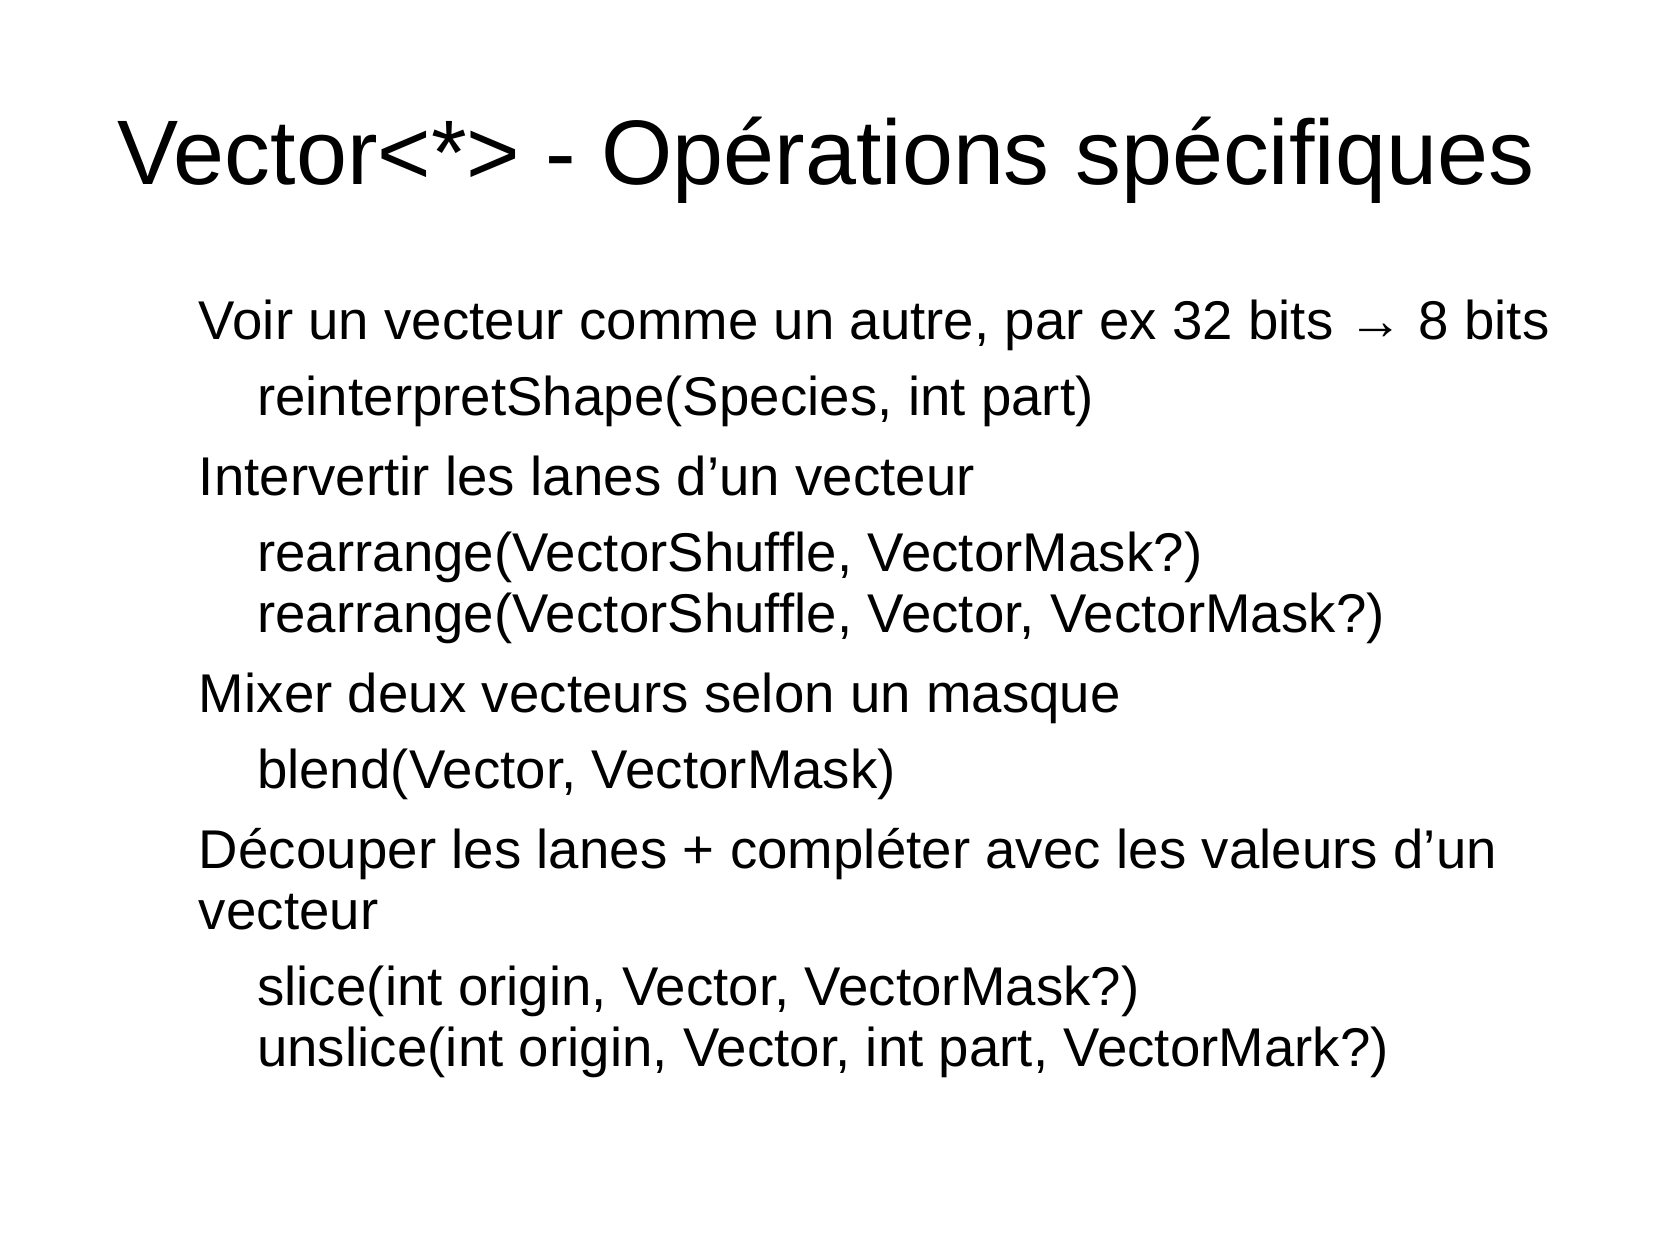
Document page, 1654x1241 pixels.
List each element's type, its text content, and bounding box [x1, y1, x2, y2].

title Vector<*> - Opérations spécifiques [82, 49, 1571, 257]
list Voir un vecteur comme un autre, par ex 32 bits → 8 bits reinterpretShape(Species, int part) Intervertir les lanes d’un vecteur rearrange(VectorShuffle, VectorMask?) rearrange(VectorShuffle, Vector, VectorMask?) Mixer deux vecteurs selon un masque blend(Vector, VectorMask) Découper les lanes + compléter avec les valeurs d’un vecteur slice(int origin, Vector, VectorMask?) unslice(int origin, Vector, int part, VectorMark?) [82, 290, 1571, 1186]
